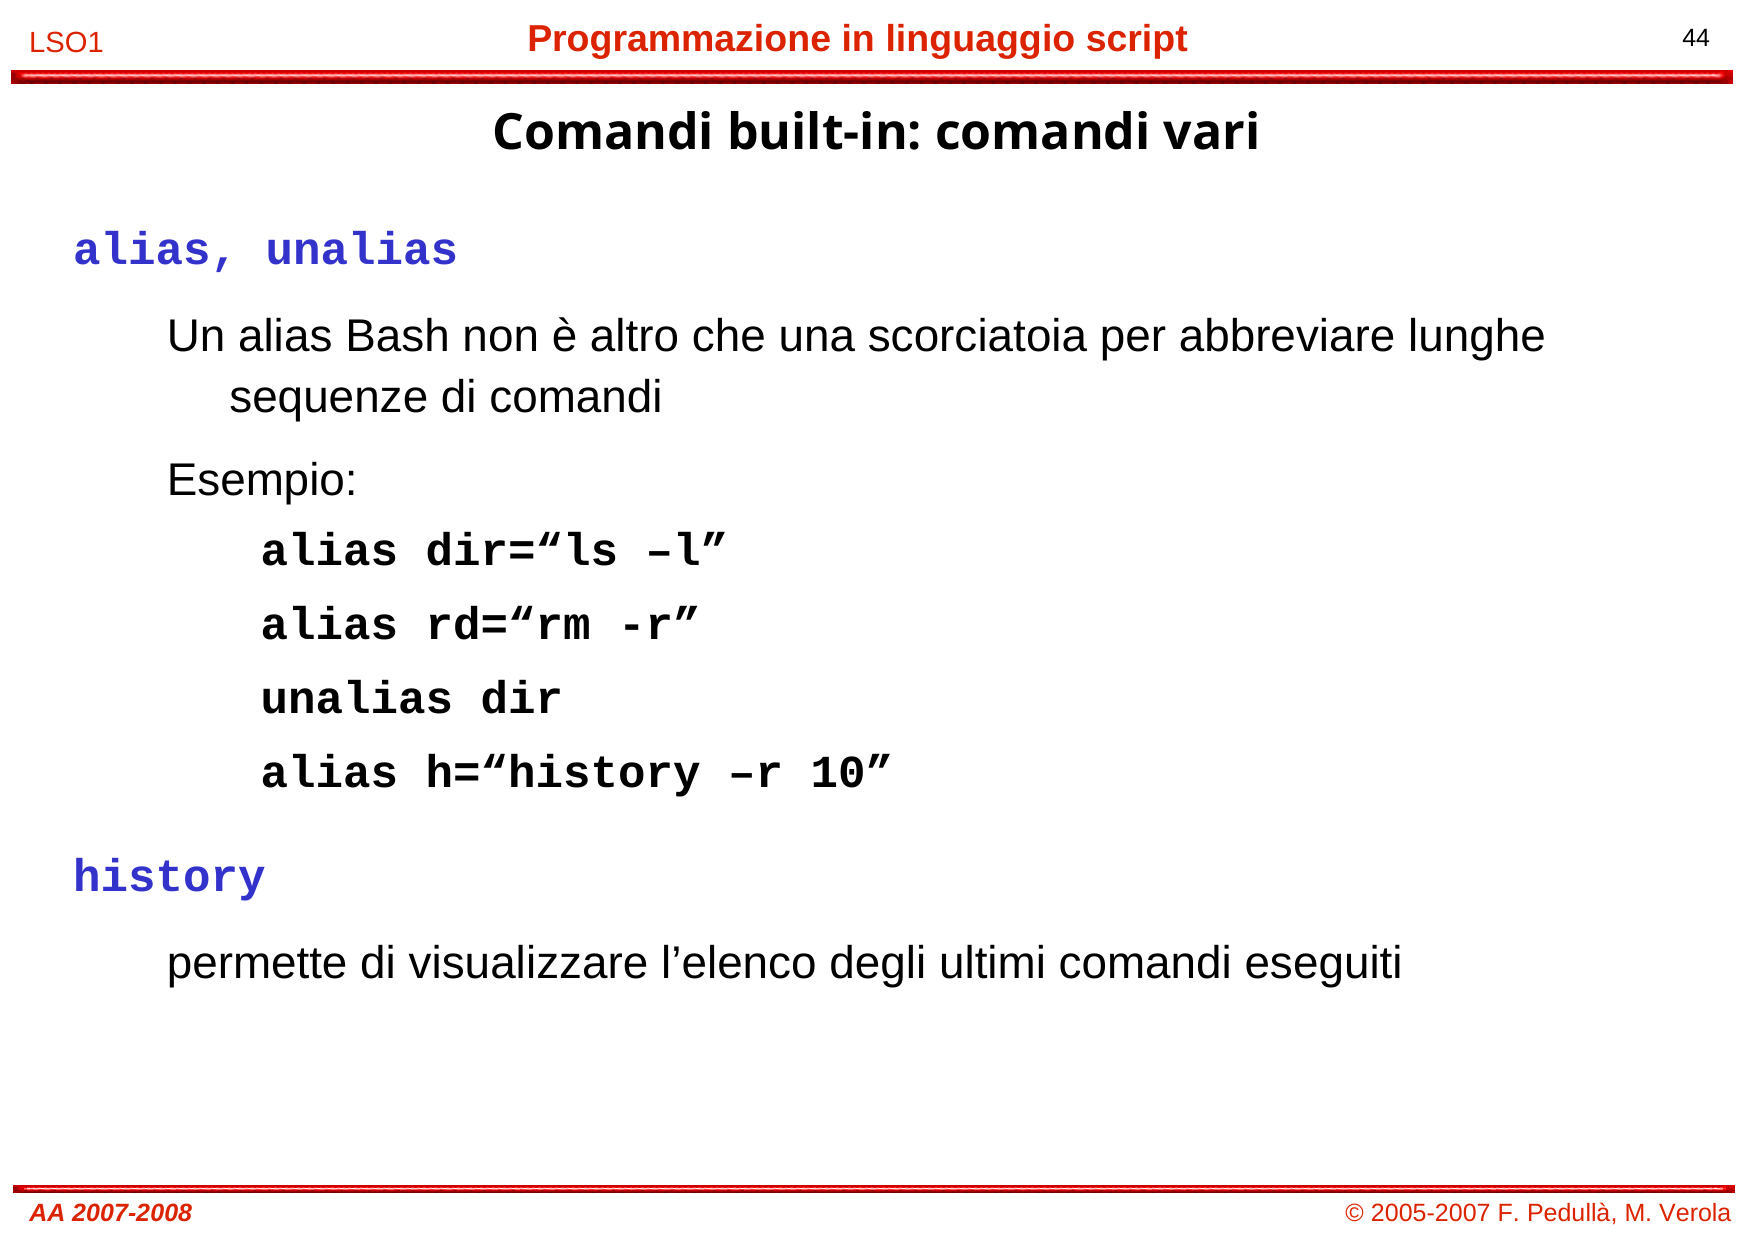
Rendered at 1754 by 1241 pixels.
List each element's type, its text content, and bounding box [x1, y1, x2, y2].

picture [13, 1185, 1735, 1193]
title Comandi built-in: comandi vari [446, 84, 1307, 180]
list alias, unalias Un alias Bash non è altro che una scorciatoia per abbreviare lunghe sequenze di comandi Esempio: alias dir=“ls –l” alias rd=“rm -r” unalias dir alias h=“history –r 10” history permette di visualizzare l’elenco degli ultimi comandi eseguiti [58, 206, 1696, 1014]
picture [11, 70, 1733, 84]
